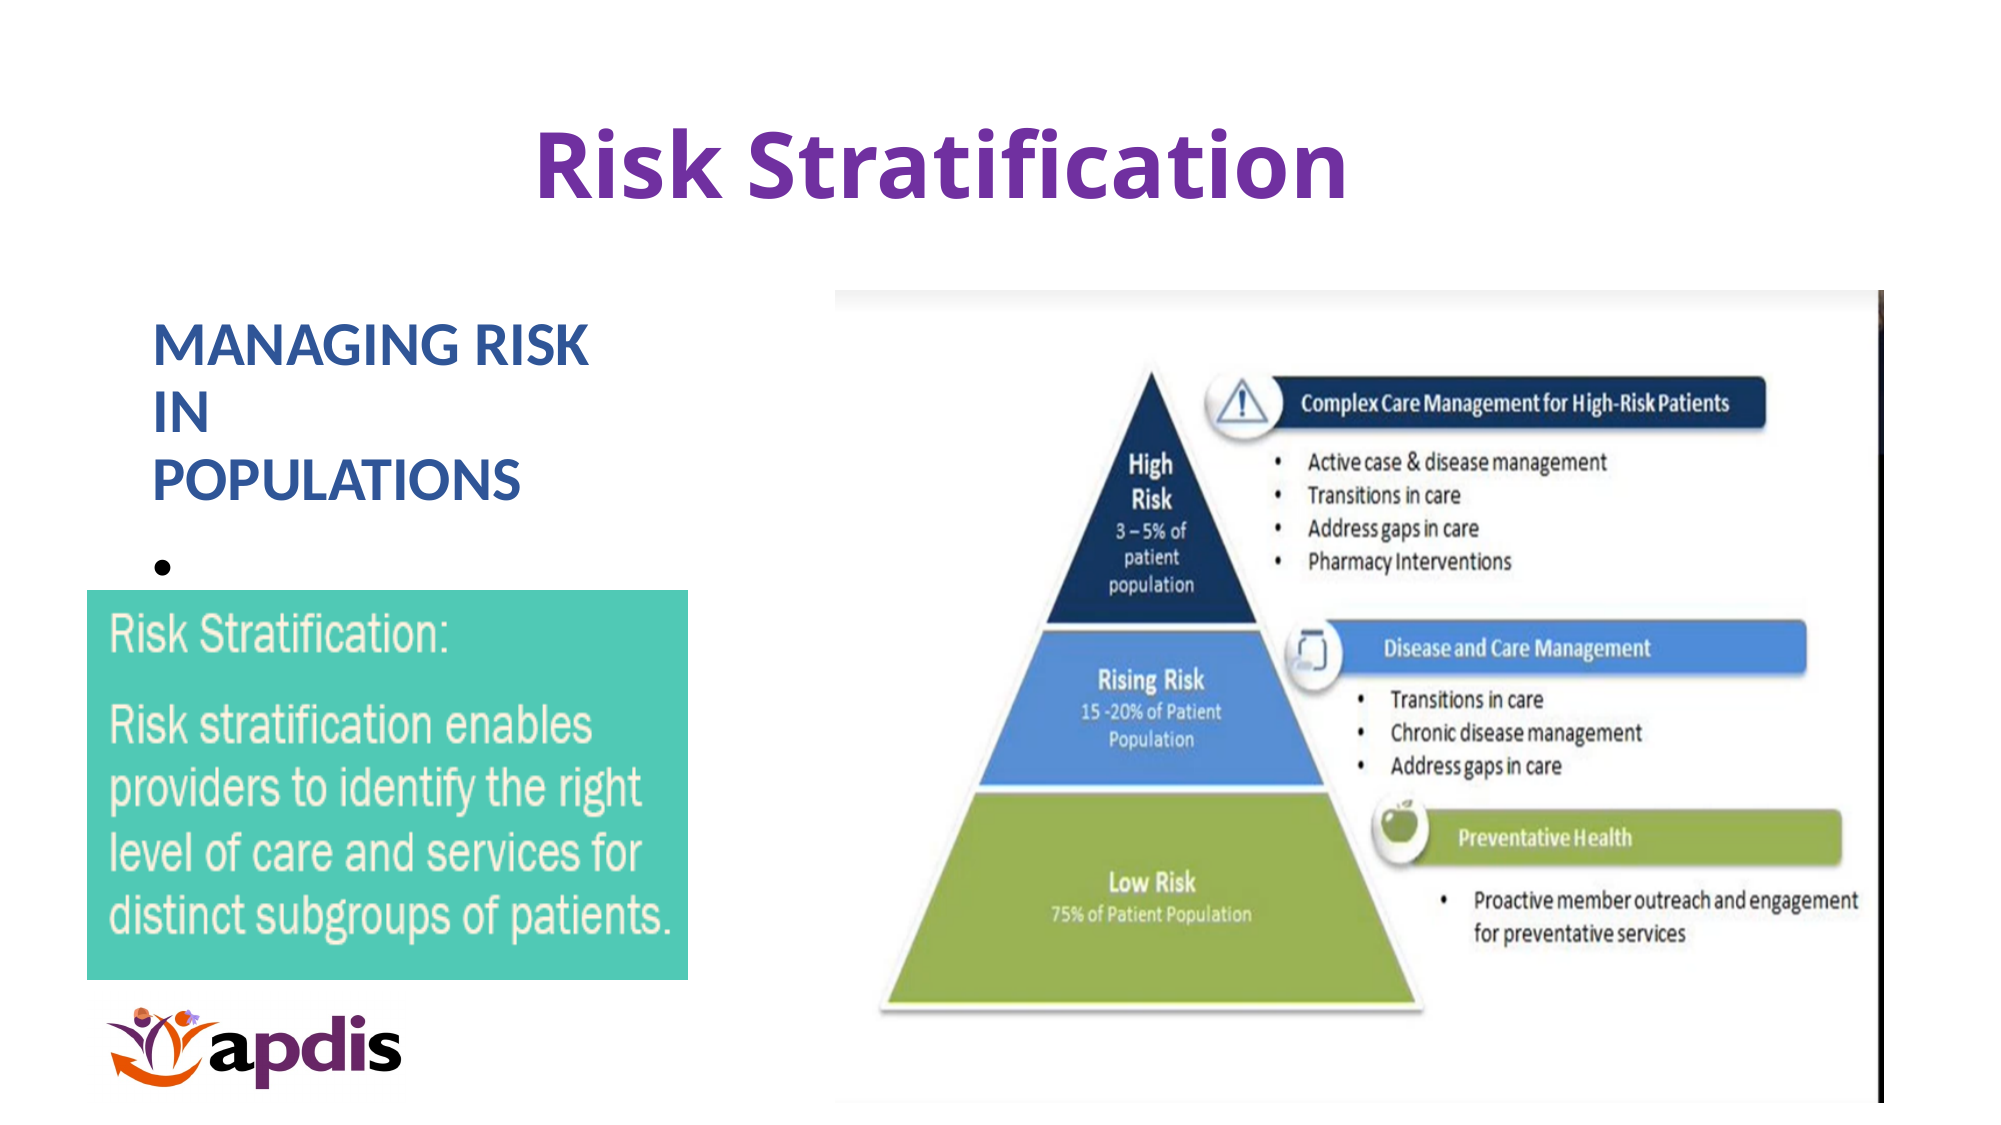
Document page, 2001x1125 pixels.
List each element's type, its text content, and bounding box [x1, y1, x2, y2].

list MANAGING RISK IN POPULATIONS [137, 304, 656, 535]
picture [835, 290, 1884, 1103]
picture [87, 590, 688, 980]
title Risk Stratification [137, 59, 1863, 278]
picture [87, 991, 406, 1103]
